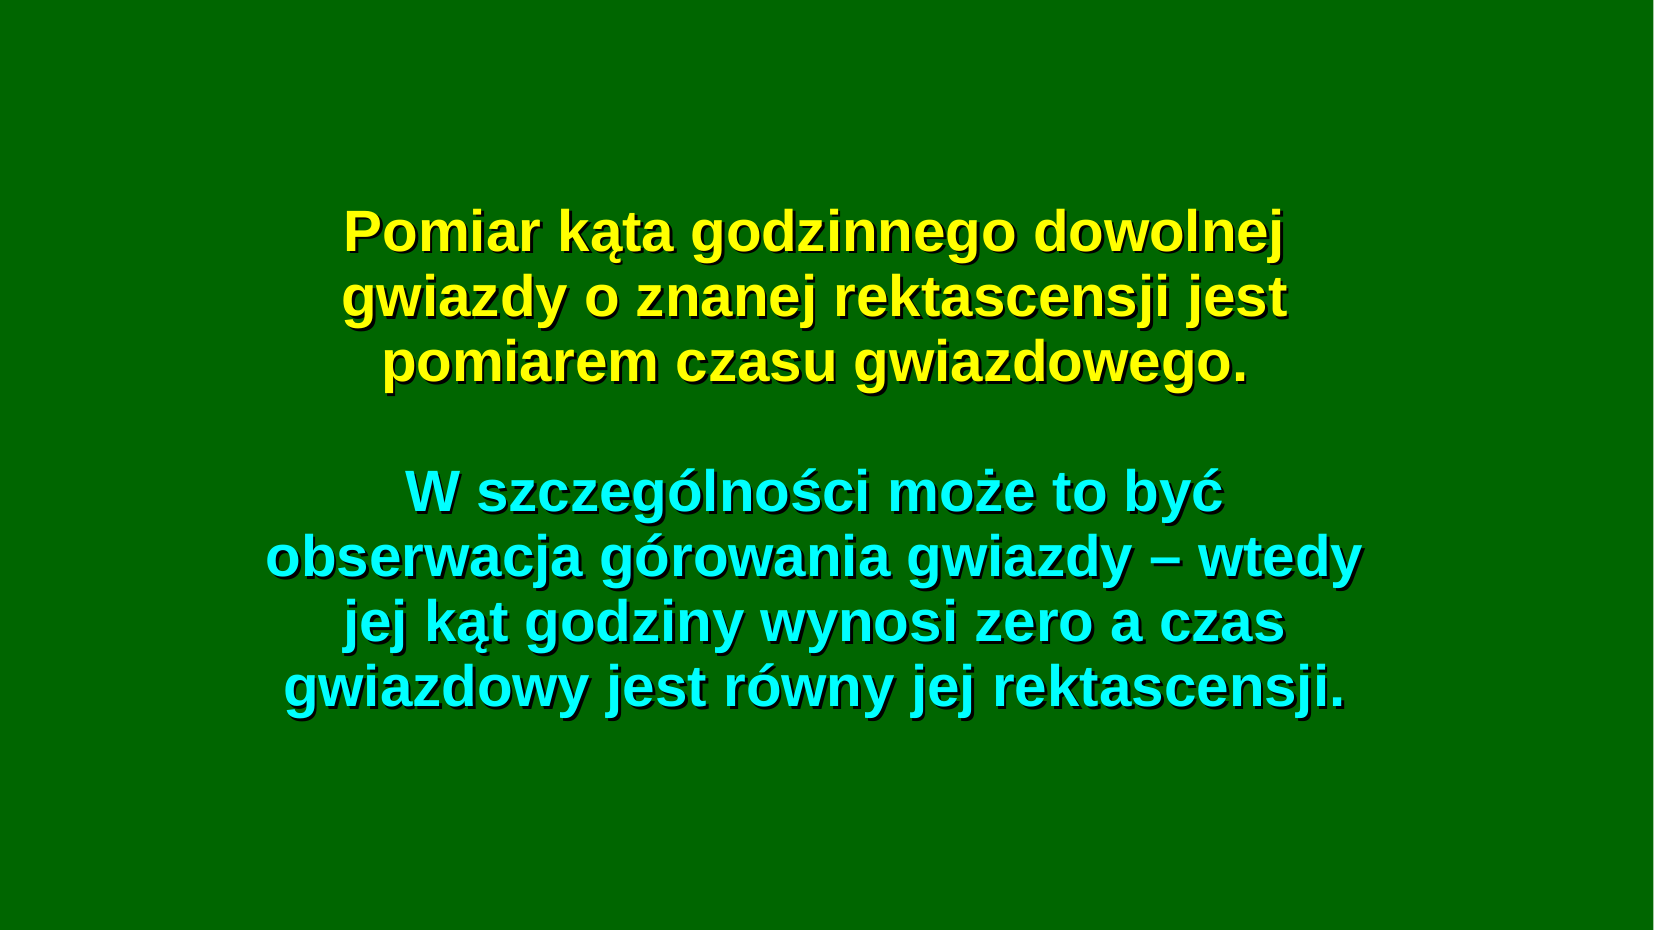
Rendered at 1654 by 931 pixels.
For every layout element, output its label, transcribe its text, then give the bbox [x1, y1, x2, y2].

title Pomiar kąta godzinnego dowolnej gwiazdy o znanej rektascensji jest pomiarem czasu gwiazdowego. W szczególności może to być obserwacja górowania gwiazdy – wtedy jej kąt godziny wynosi zero a czas gwiazdowy jest równy jej rektascensji. [256, 198, 1374, 719]
